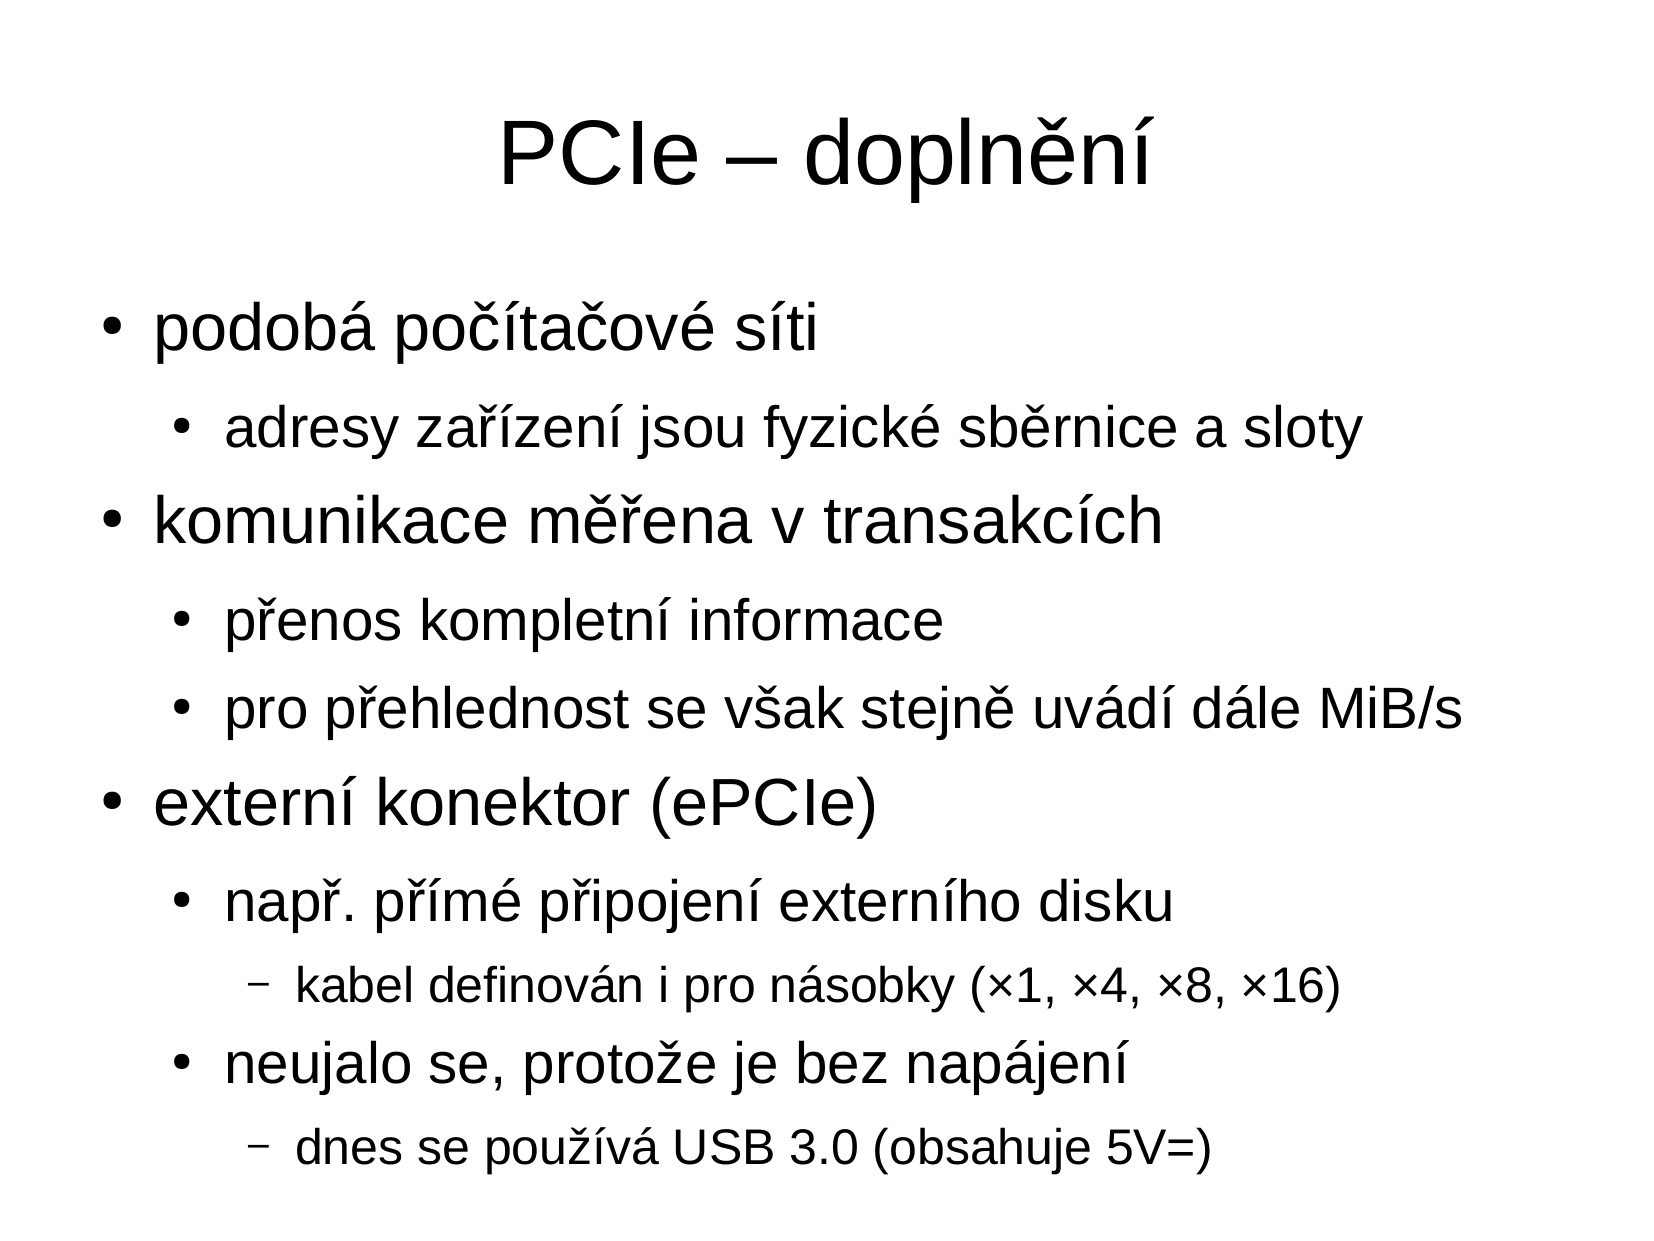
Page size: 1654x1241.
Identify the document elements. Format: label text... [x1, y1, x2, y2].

title PCIe – doplnění [82, 49, 1571, 257]
list podobá počítačové síti adresy zařízení jsou fyzické sběrnice a sloty komunikace měřena v transakcích přenos kompletní informace pro přehlednost se však stejně uvádí dále MiB/s externí konektor (ePCIe) např. přímé připojení externího disku kabel definován i pro násobky (×1, ×4, ×8, ×16) neujalo se, protože je bez napájení dnes se používá USB 3.0 (obsahuje 5V=) [82, 290, 1571, 1176]
